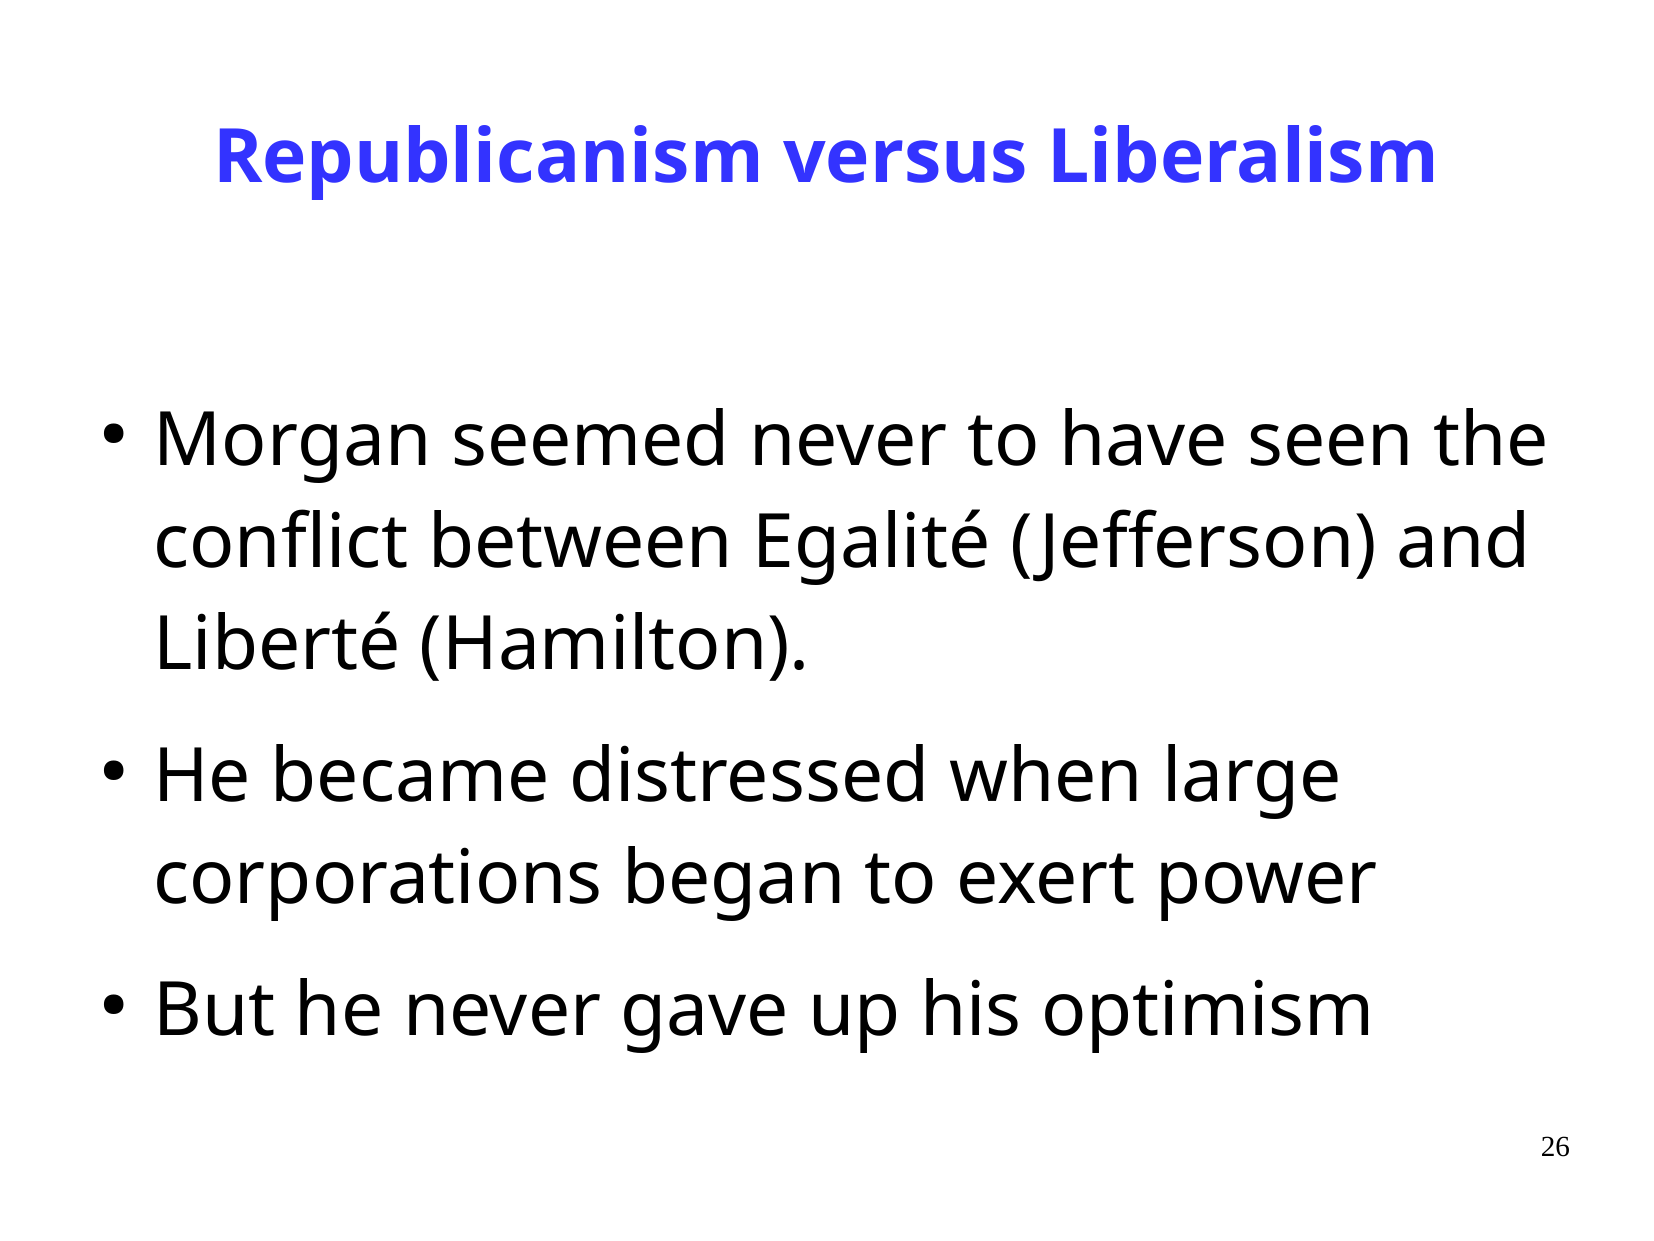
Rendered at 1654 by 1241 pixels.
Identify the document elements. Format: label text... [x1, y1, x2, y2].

list Morgan seemed never to have seen the conflict between Egalité (Jefferson) and Liberté (Hamilton). He became distressed when large corporations began to exert power But he never gave up his optimism [82, 384, 1571, 1204]
title Republicanism versus Liberalism [82, 49, 1571, 257]
